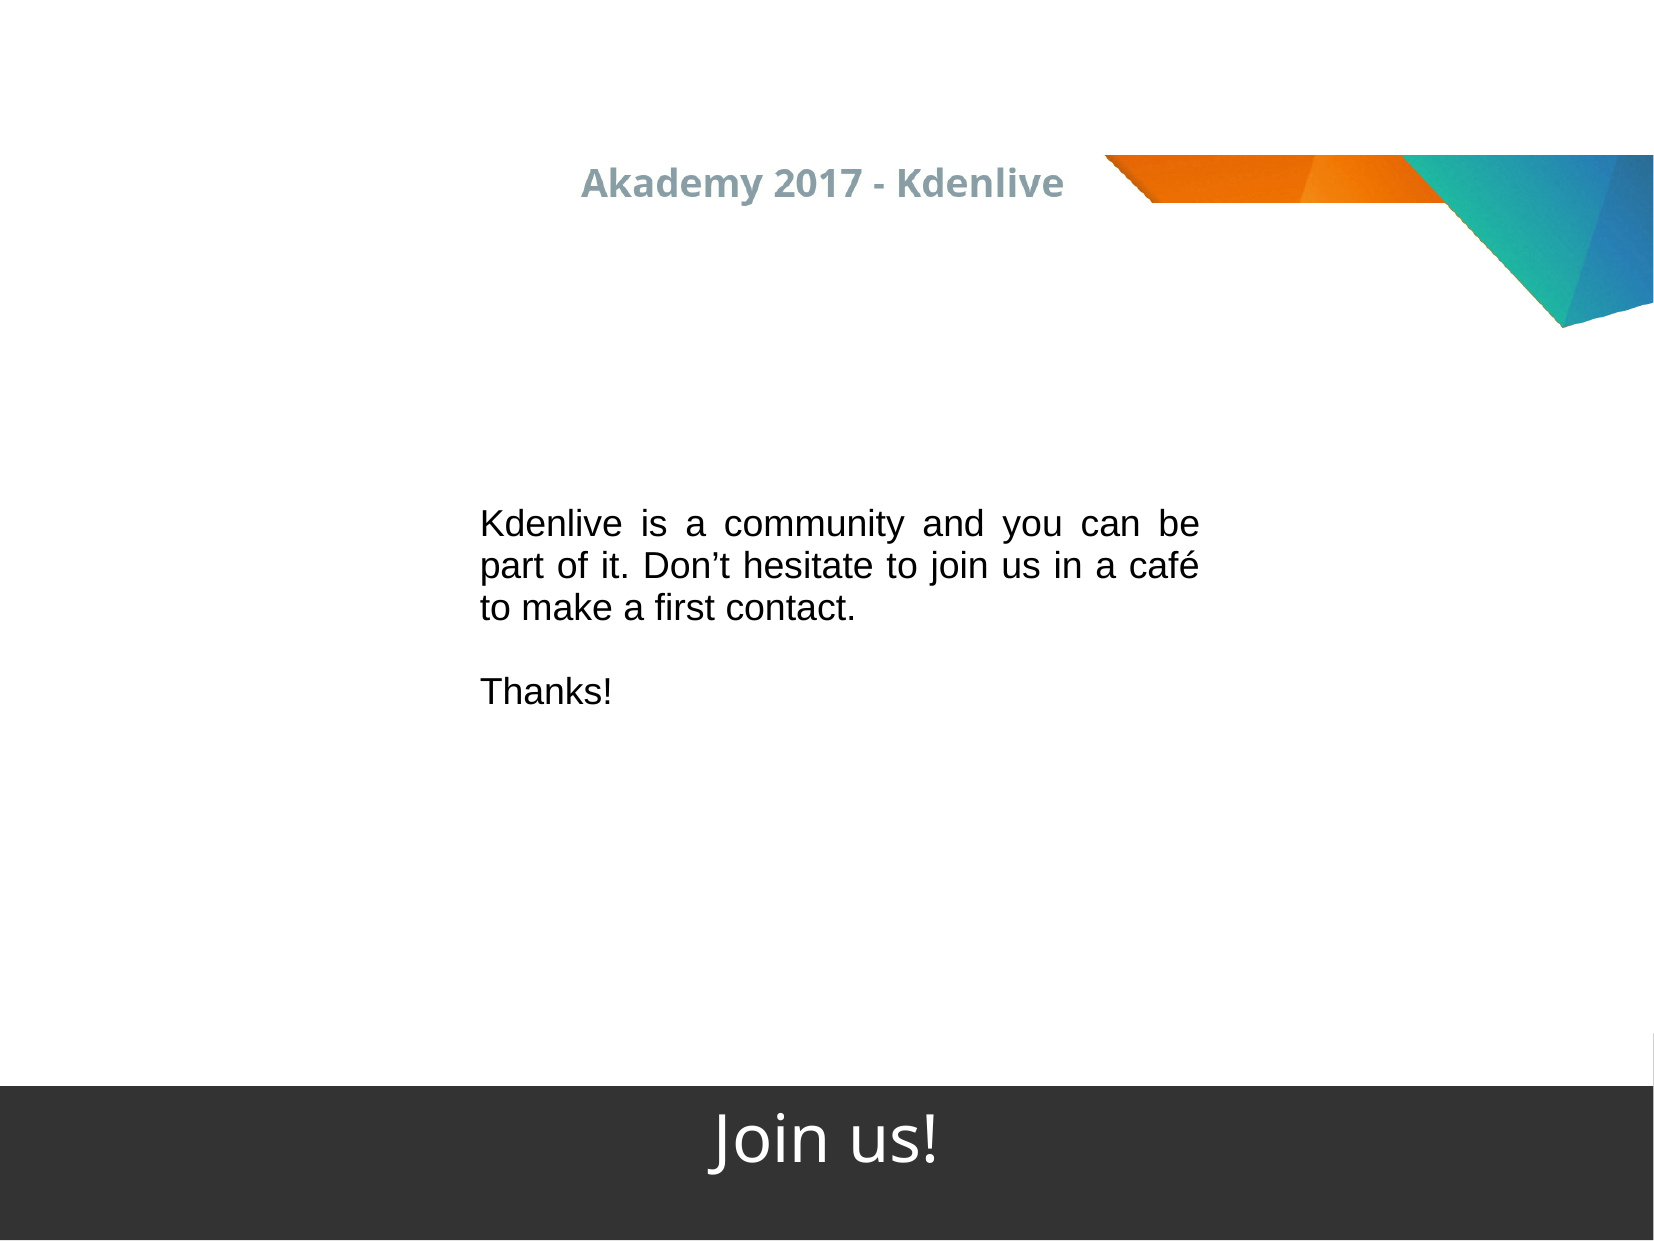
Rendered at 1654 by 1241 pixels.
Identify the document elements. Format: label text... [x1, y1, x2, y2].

title Join us! [0, 1086, 1654, 1241]
picture [0, 155, 1654, 1086]
text_box Kdenlive is a community and you can be part of it. Don’t hesitate to join us in a café to make a first contact. Thanks! [465, 495, 1216, 718]
